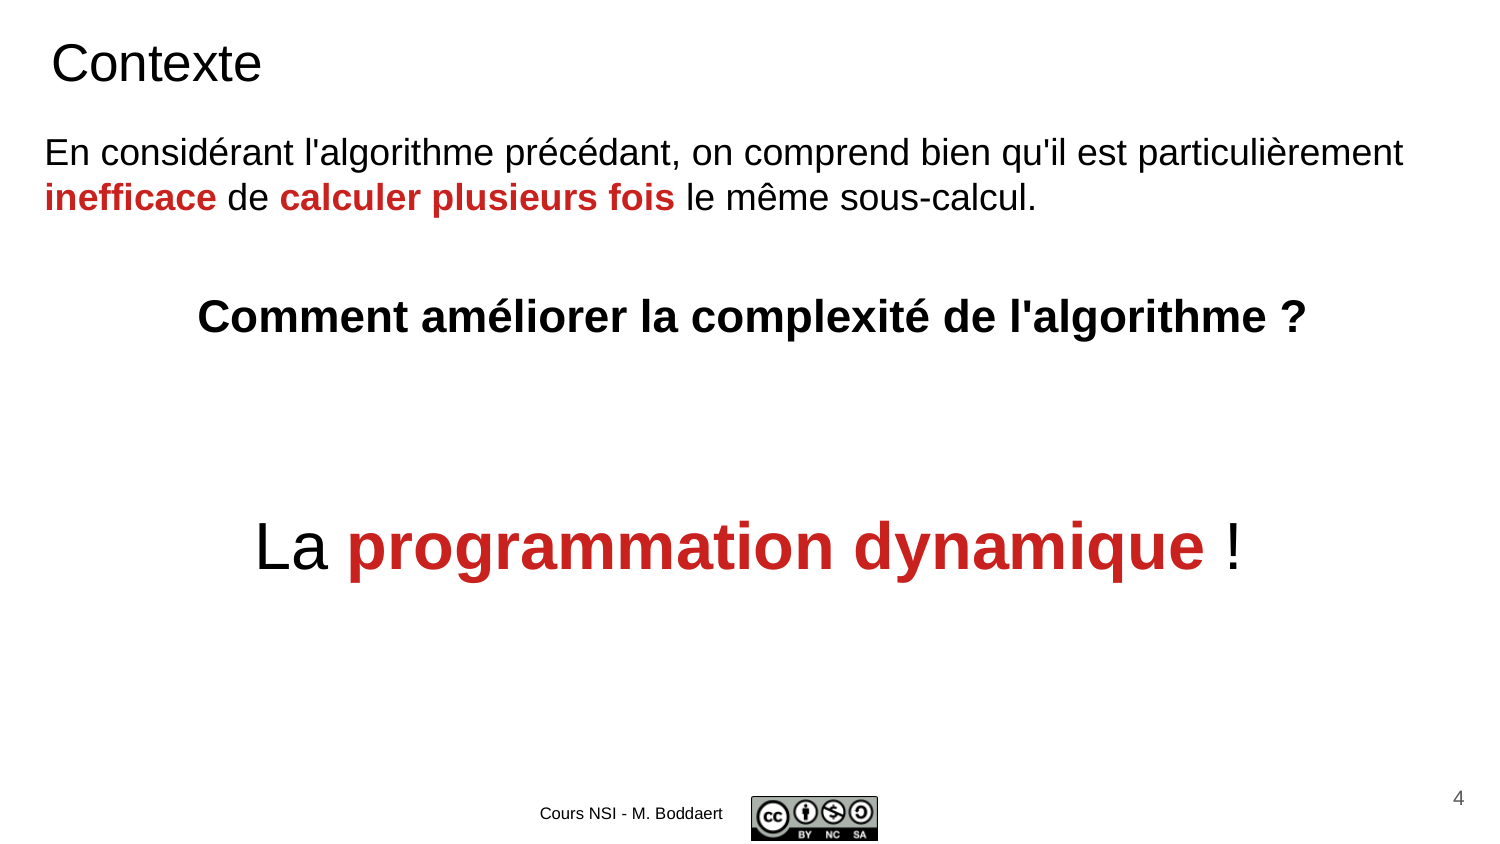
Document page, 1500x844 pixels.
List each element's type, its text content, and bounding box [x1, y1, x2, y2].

slide_number <numéro> [1389, 764, 1480, 830]
title Contexte [51, 13, 1449, 108]
text_box En considérant l'algorithme précédant, on comprend bien qu'il est particulièrement inefficace de calculer plusieurs fois le même sous-calcul. Comment améliorer la complexité de l'algorithme ? [29, 120, 1477, 296]
text_box La programmation dynamique ! [239, 501, 1241, 595]
picture [751, 796, 878, 841]
